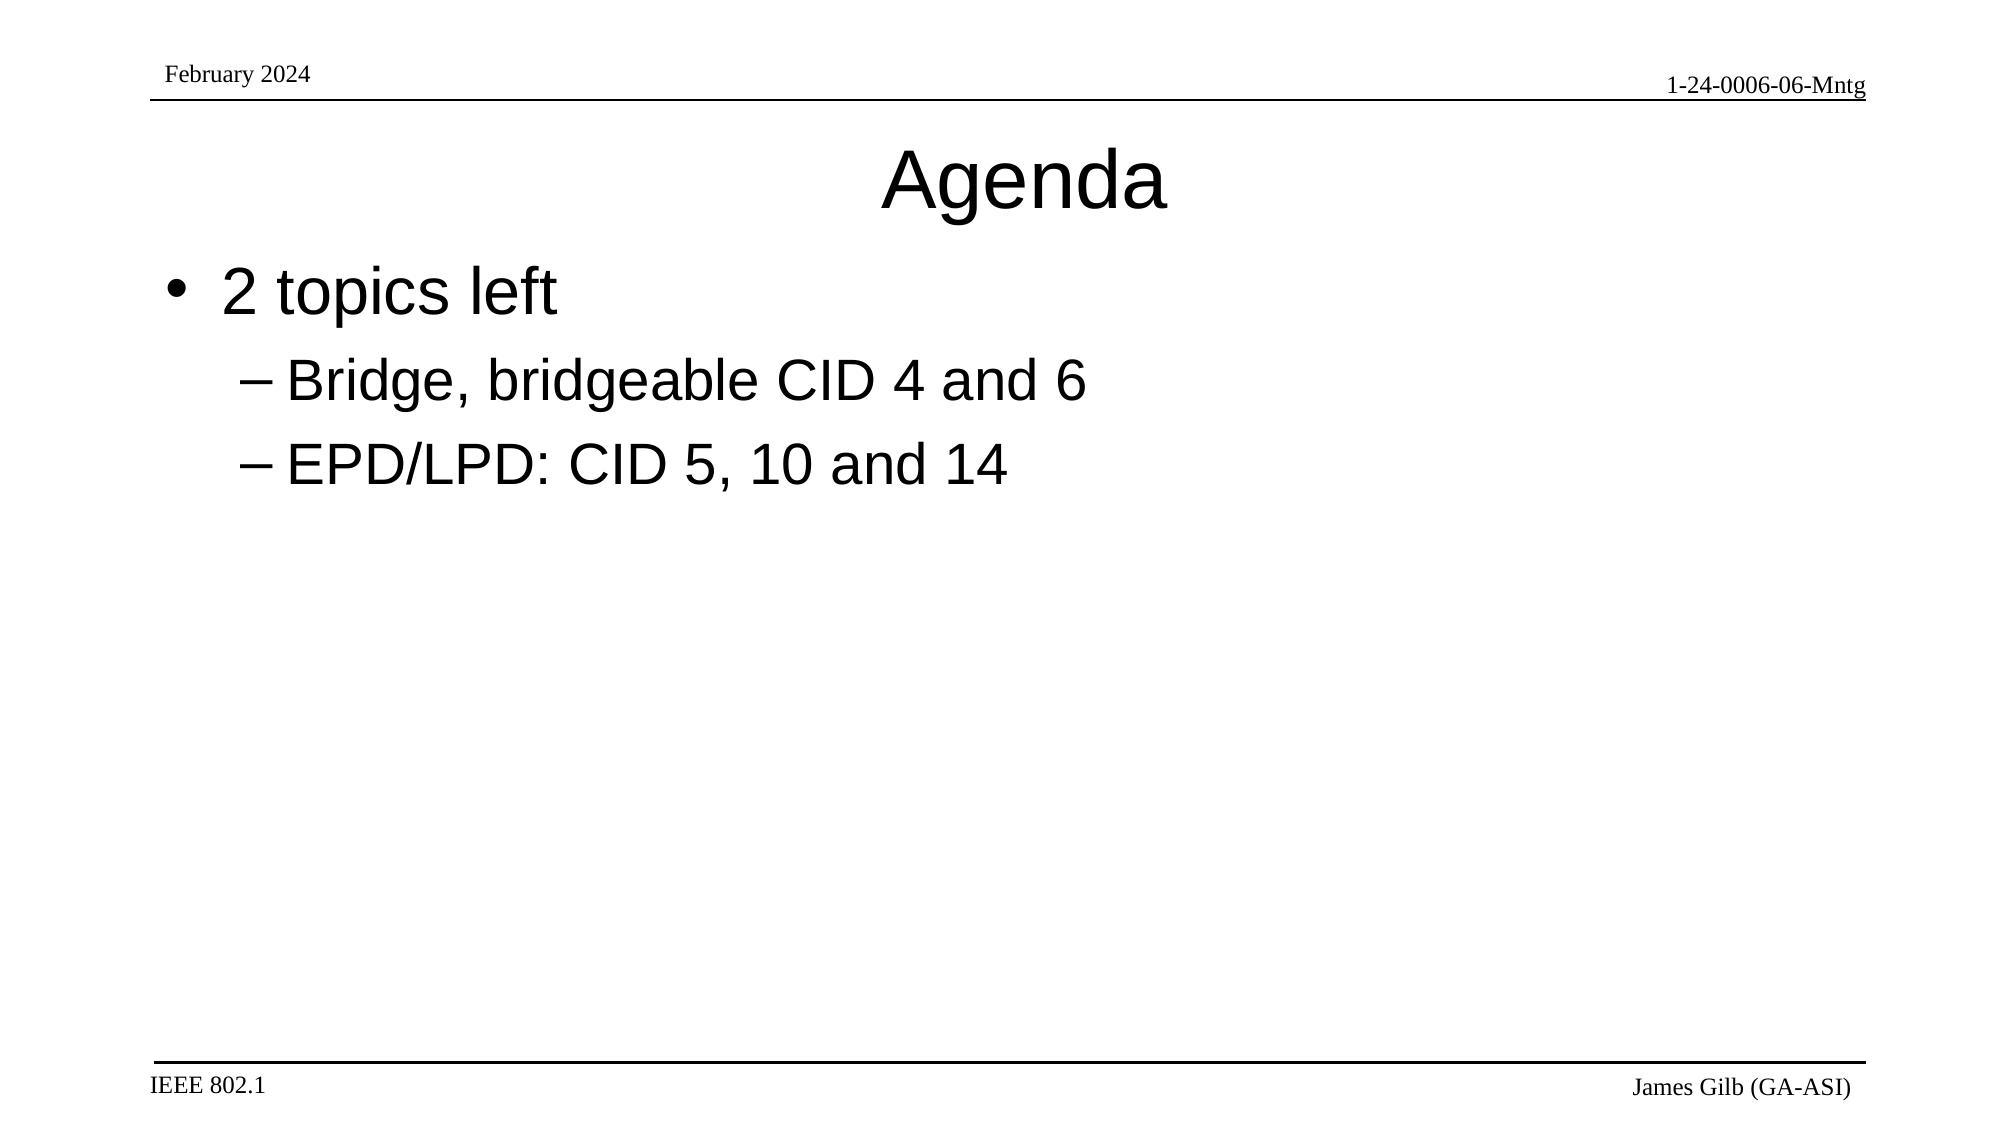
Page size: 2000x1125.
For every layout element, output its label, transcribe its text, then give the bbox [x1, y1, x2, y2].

list 2 topics left Bridge, bridgeable CID 4 and 6 EPD/LPD: CID 5, 10 and 14 [149, 239, 1900, 1051]
title Agenda [149, 112, 1900, 238]
